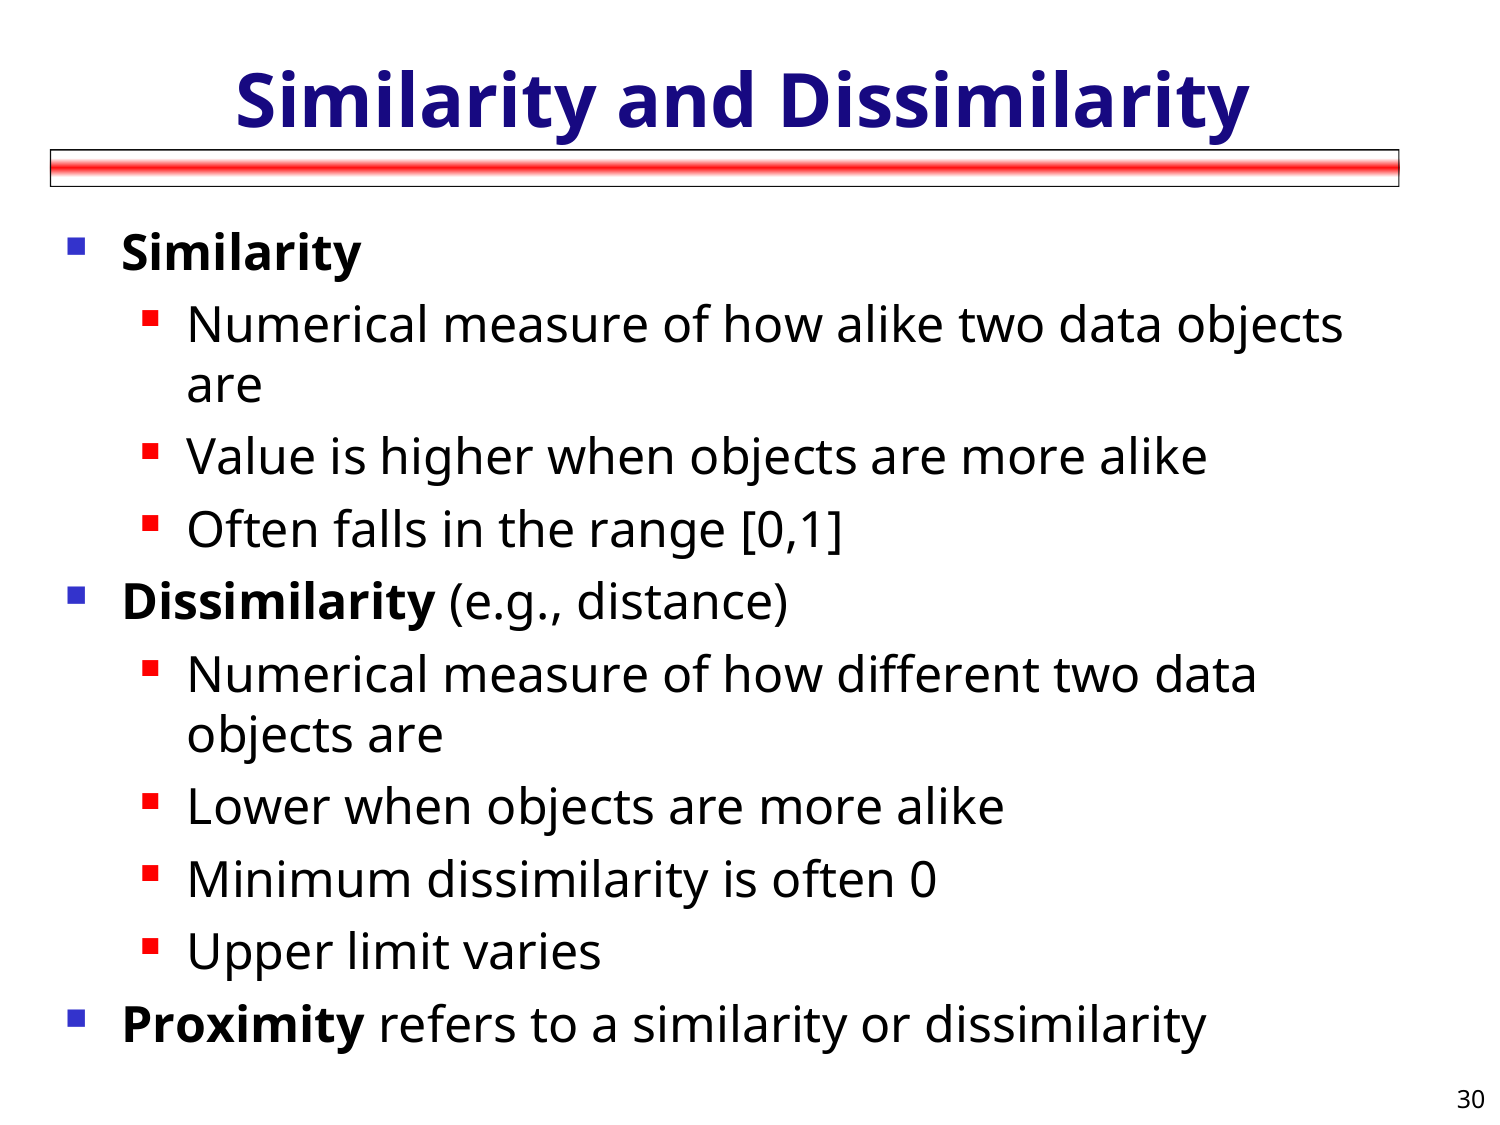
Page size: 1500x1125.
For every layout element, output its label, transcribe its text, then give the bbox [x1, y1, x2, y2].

text_box <number> [1187, 1062, 1500, 1125]
list Similarity Numerical measure of how alike two data objects are Value is higher when objects are more alike Often falls in the range [0,1] Dissimilarity (e.g., distance) Numerical measure of how different two data objects are Lower when objects are more alike Minimum dissimilarity is often 0 Upper limit varies Proximity refers to a similarity or dissimilarity [50, 212, 1450, 1063]
title Similarity and Dissimilarity [24, 44, 1463, 150]
